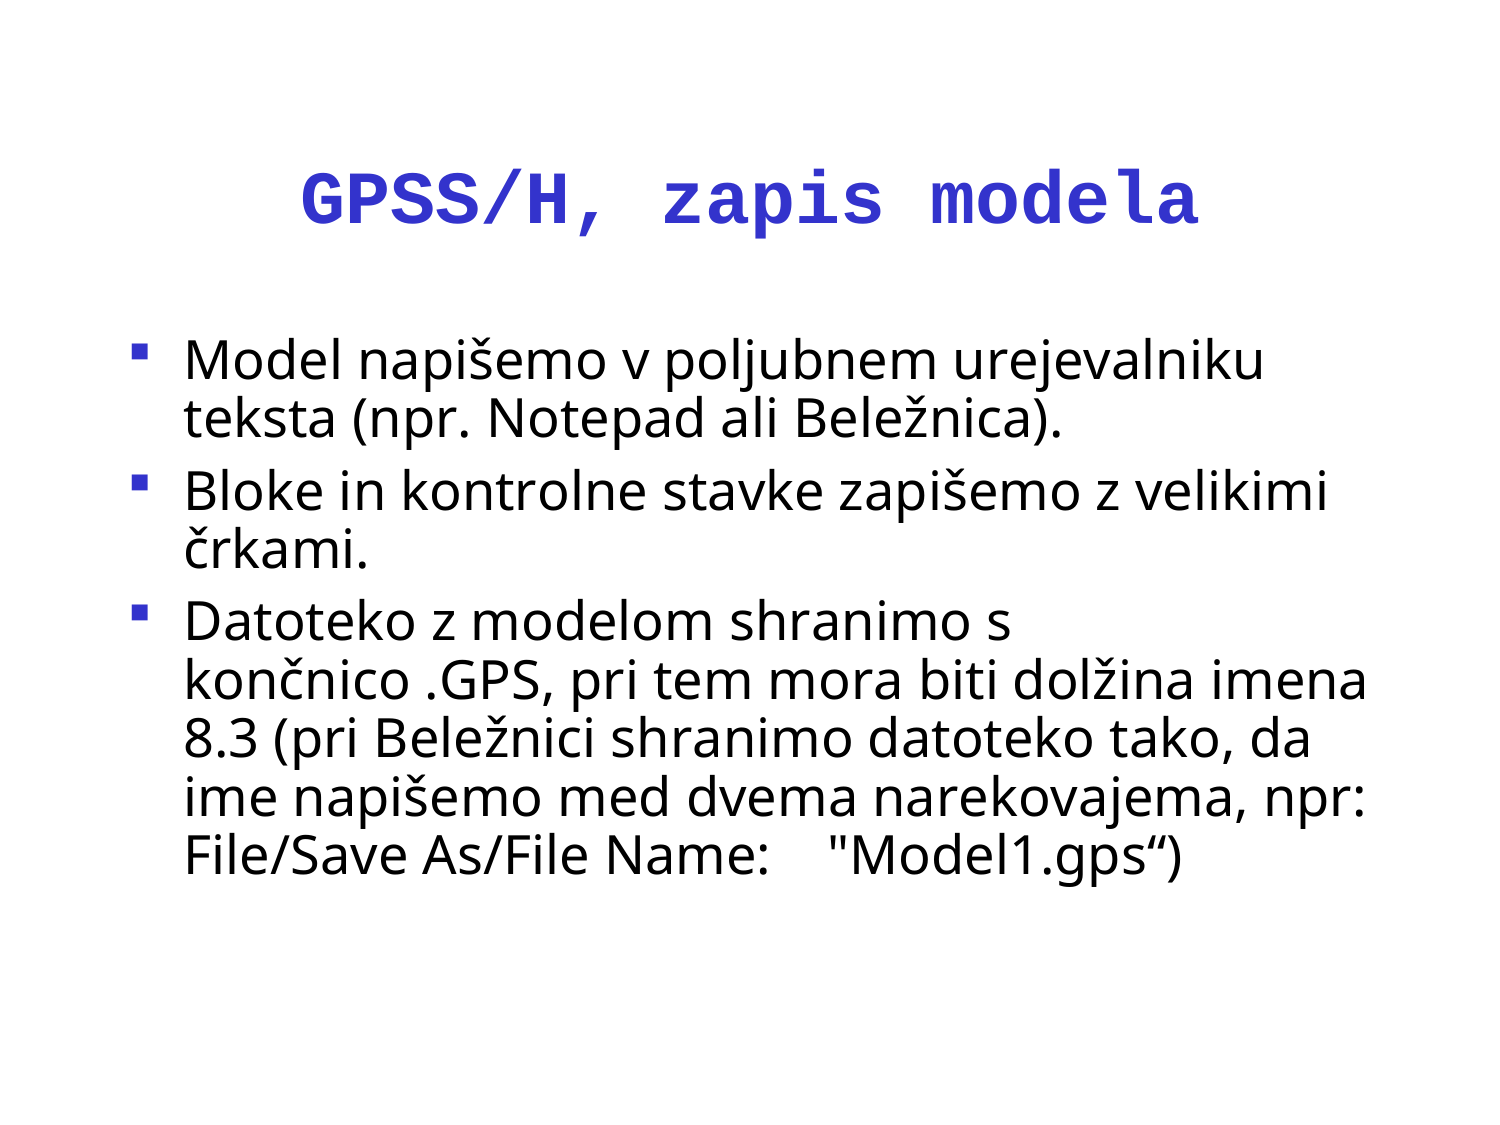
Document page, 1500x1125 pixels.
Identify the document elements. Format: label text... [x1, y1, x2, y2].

title GPSS/H, zapis modela [112, 99, 1388, 288]
list Model napišemo v poljubnem urejevalniku teksta (npr. Notepad ali Beležnica). Bloke in kontrolne stavke zapišemo z velikimi črkami. Datoteko z modelom shranimo s končnico .GPS, pri tem mora biti dolžina imena 8.3 (pri Beležnici shranimo datoteko tako, da ime napišemo med dvema narekovajema, npr: File/Save As/File Name: "Model1.gps“) [112, 324, 1388, 1001]
